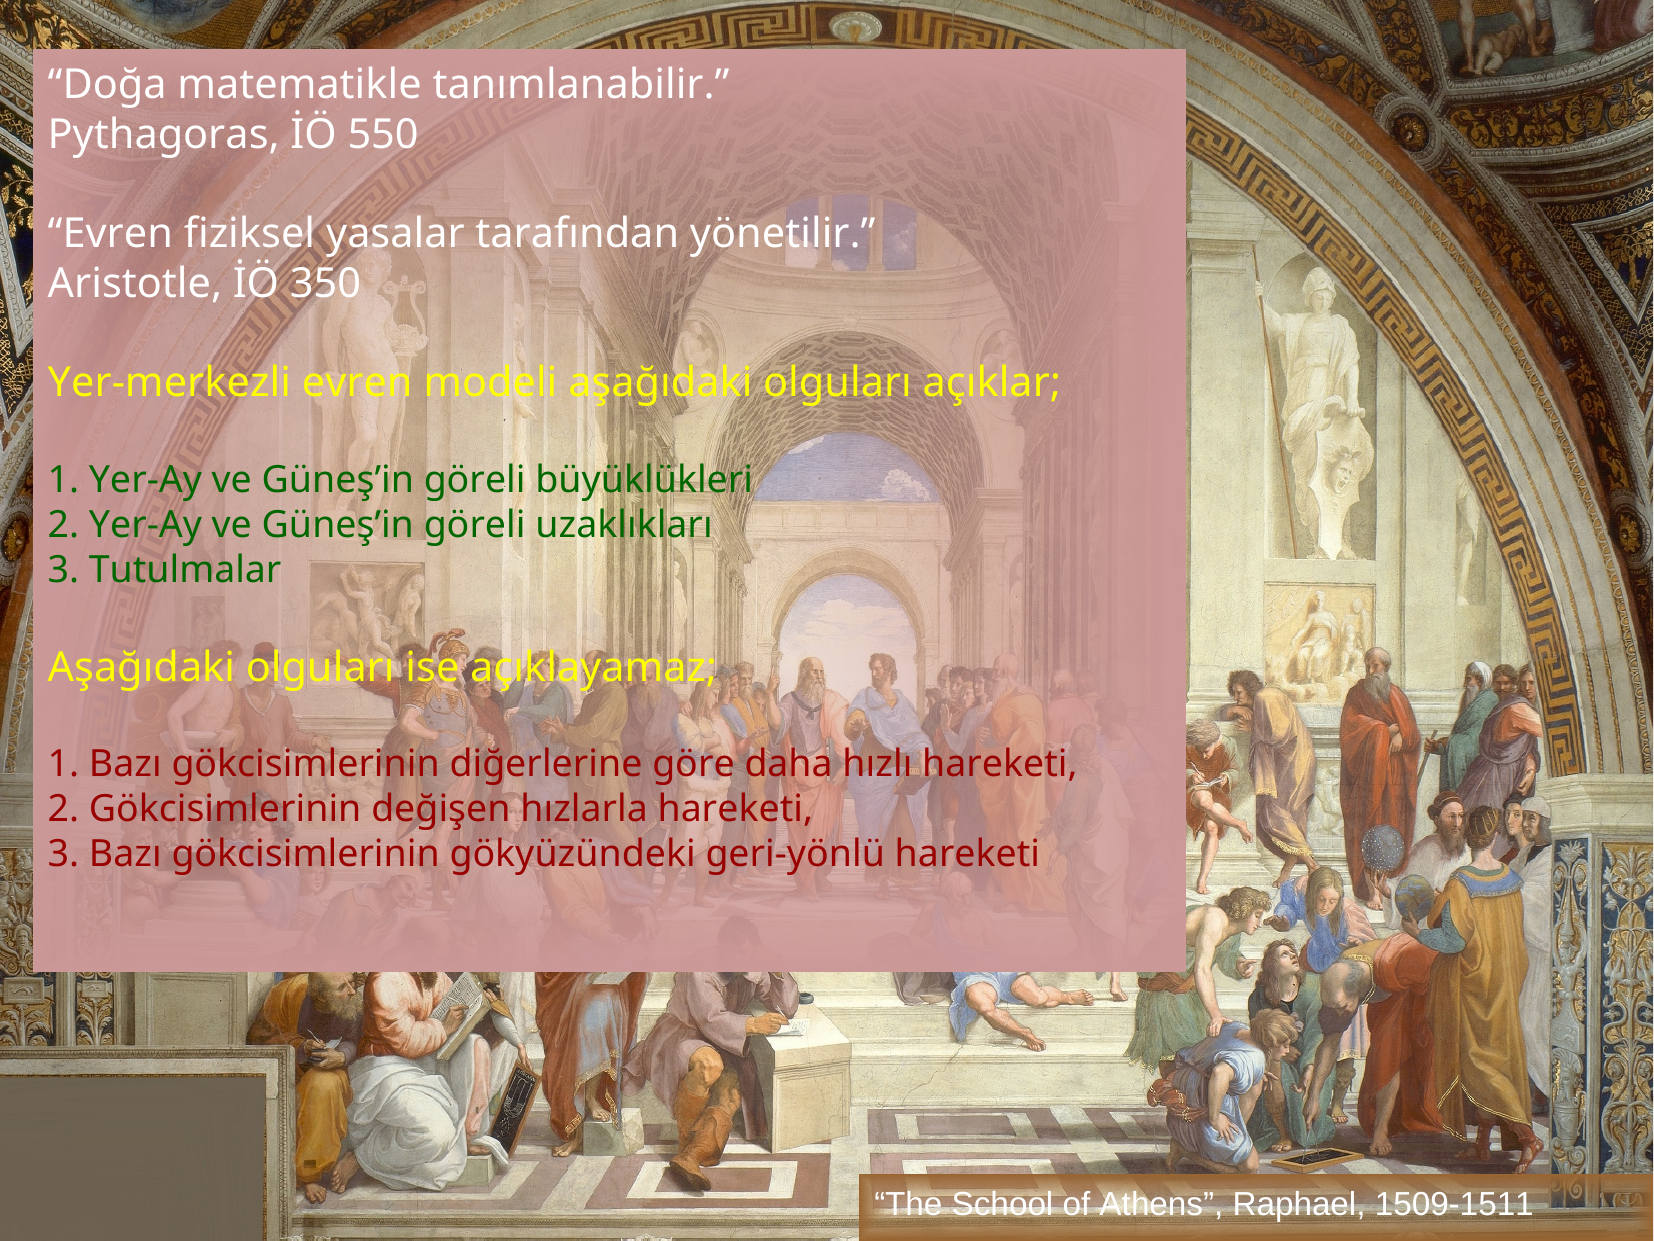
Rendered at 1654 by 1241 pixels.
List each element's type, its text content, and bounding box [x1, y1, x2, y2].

text_box “The School of Athens”, Raphael, 1509-1511 [859, 1174, 1653, 1241]
picture [0, 0, 1654, 1241]
text_box “Doğa matematikle tanımlanabilir.” Pythagoras, İÖ 550 “Evren fiziksel yasalar tarafından yönetilir.” Aristotle, İÖ 350 Yer-merkezli evren modeli aşağıdaki olguları açıklar; 1. Yer-Ay ve Güneş’in göreli büyüklükleri 2. Yer-Ay ve Güneş’in göreli uzaklıkları 3. Tutulmalar Aşağıdaki olguları ise açıklayamaz; 1. Bazı gökcisimlerinin diğerlerine göre daha hızlı hareketi, 2. Gökcisimlerinin değişen hızlarla hareketi, 3. Bazı gökcisimlerinin gökyüzündeki geri-yönlü hareketi [33, 49, 1186, 972]
